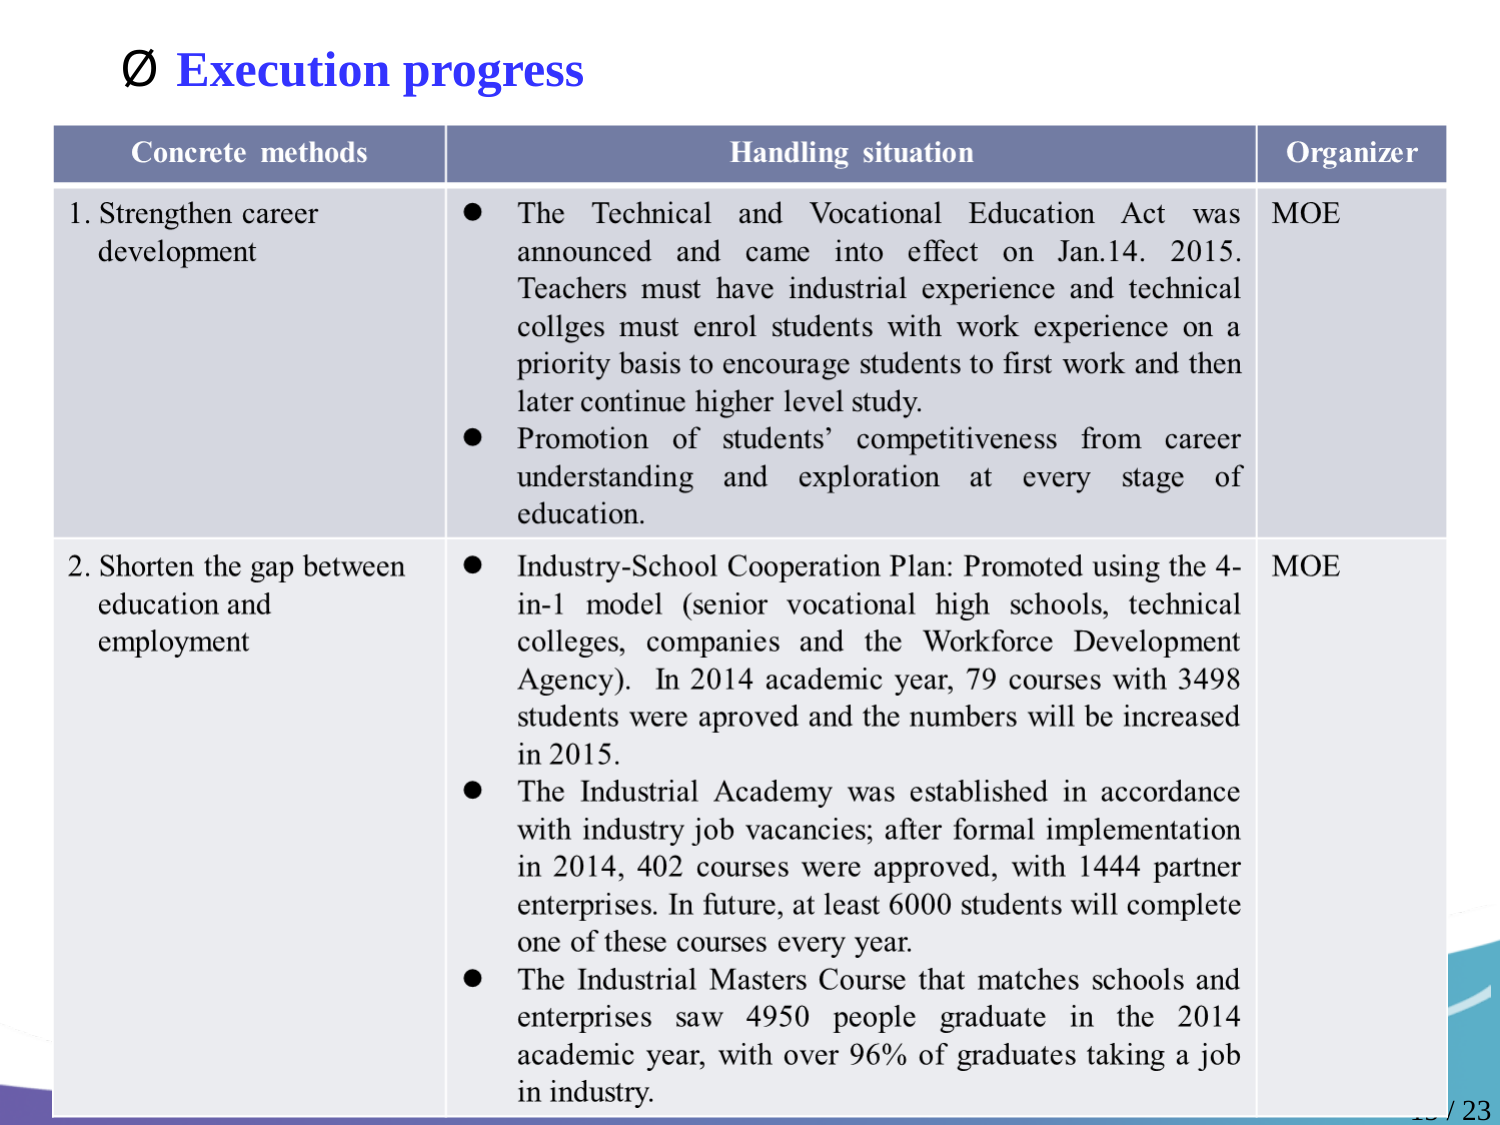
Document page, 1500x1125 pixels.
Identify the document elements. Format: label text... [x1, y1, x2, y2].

text_box Execution progress [17, 2, 1482, 138]
picture [52, 123, 1448, 1125]
